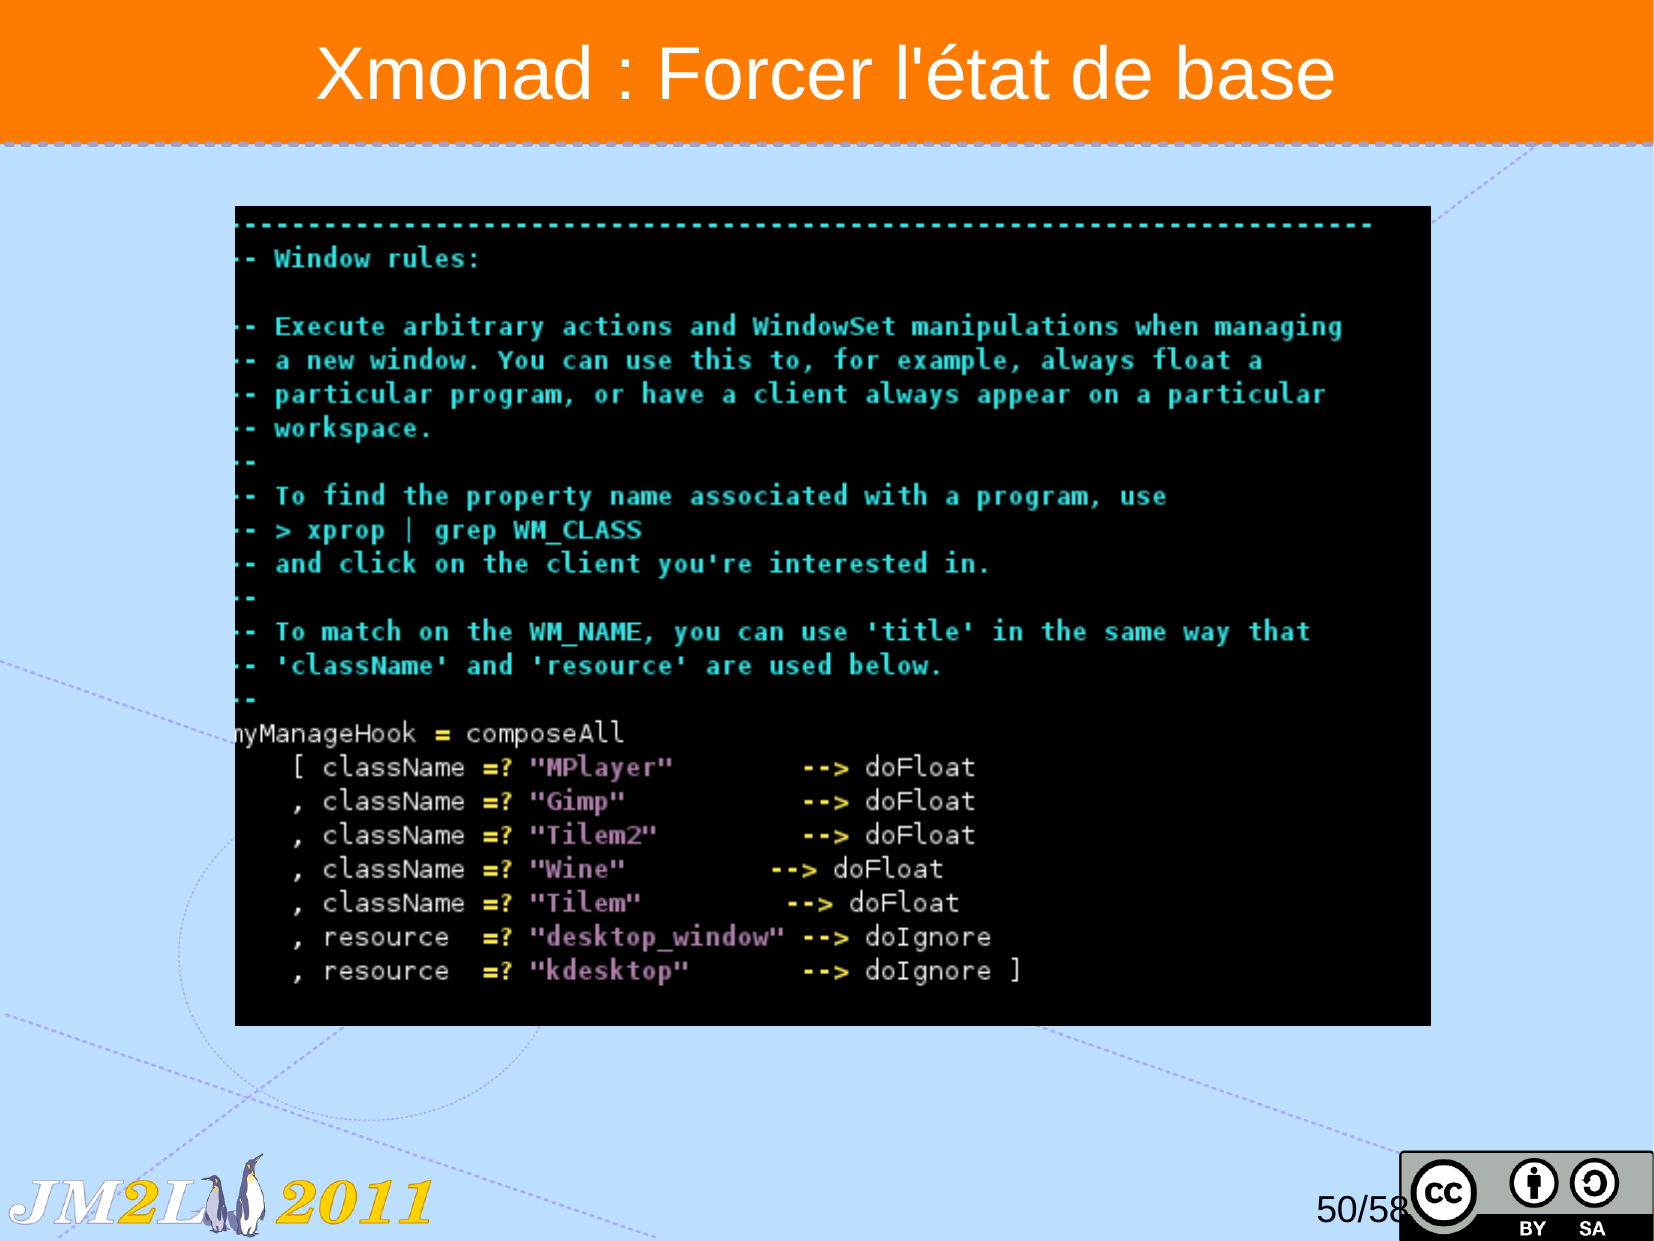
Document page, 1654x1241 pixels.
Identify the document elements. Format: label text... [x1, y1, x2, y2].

picture [0, 0, 1654, 1241]
title Xmonad : Forcer l'état de base [29, 0, 1625, 148]
